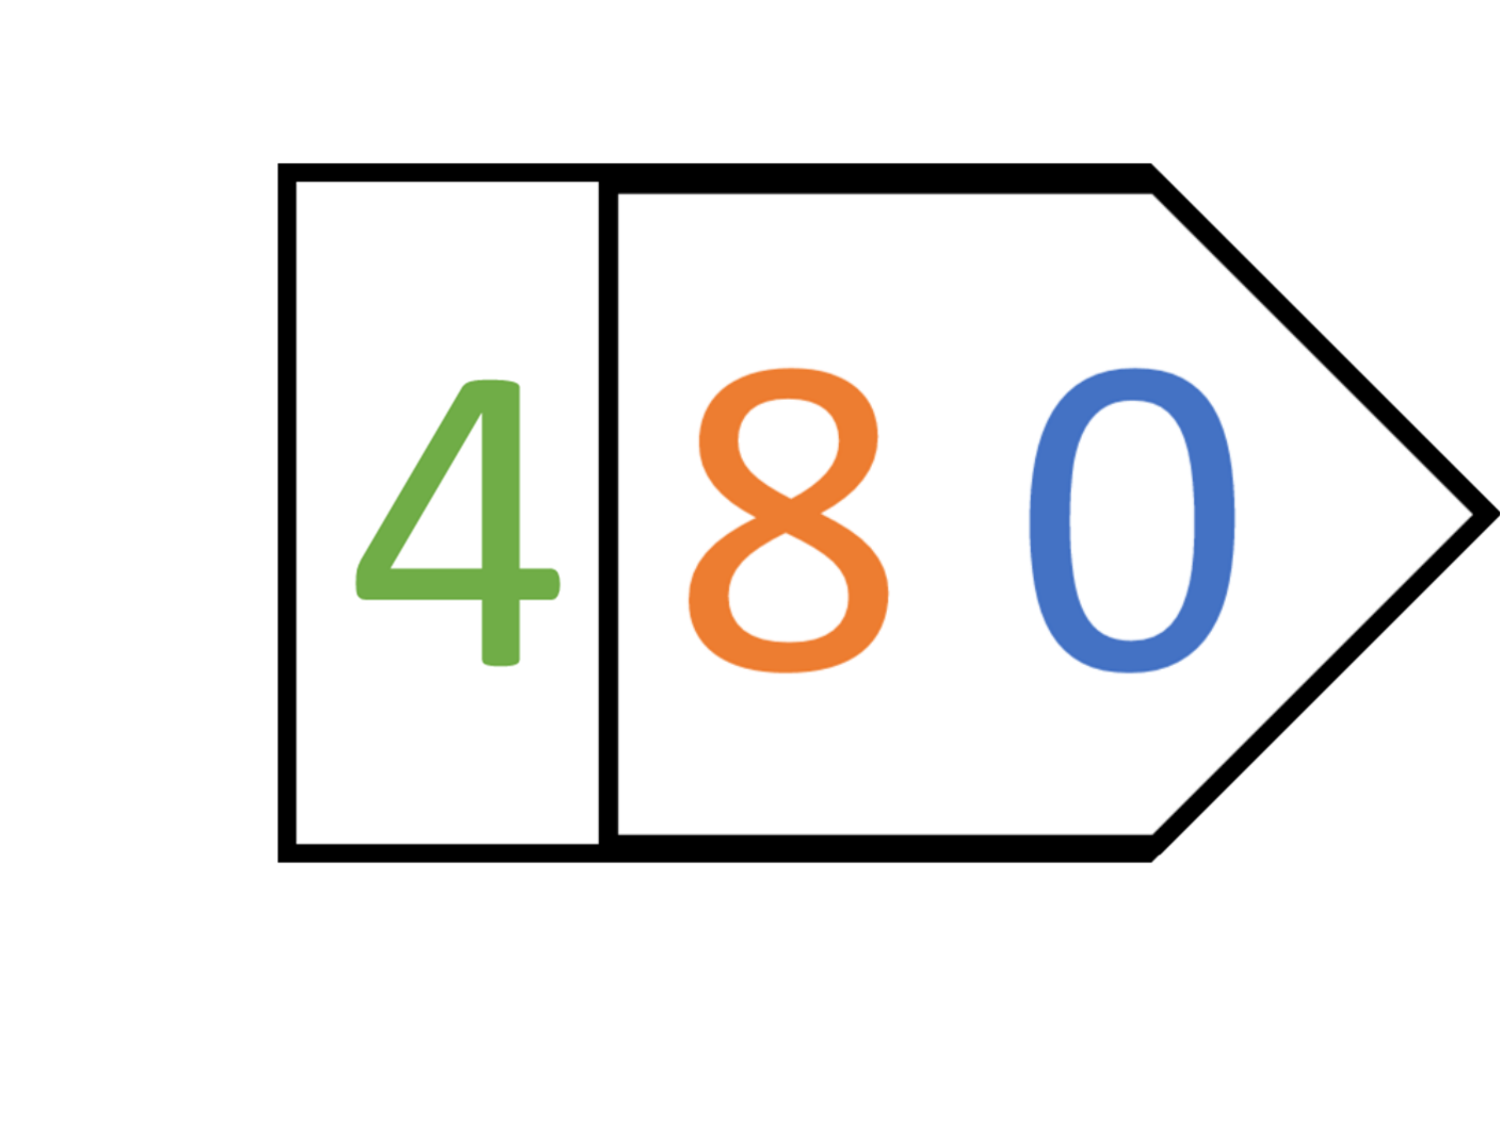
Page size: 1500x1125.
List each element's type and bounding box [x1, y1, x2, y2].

picture [0, 70, 1500, 1077]
